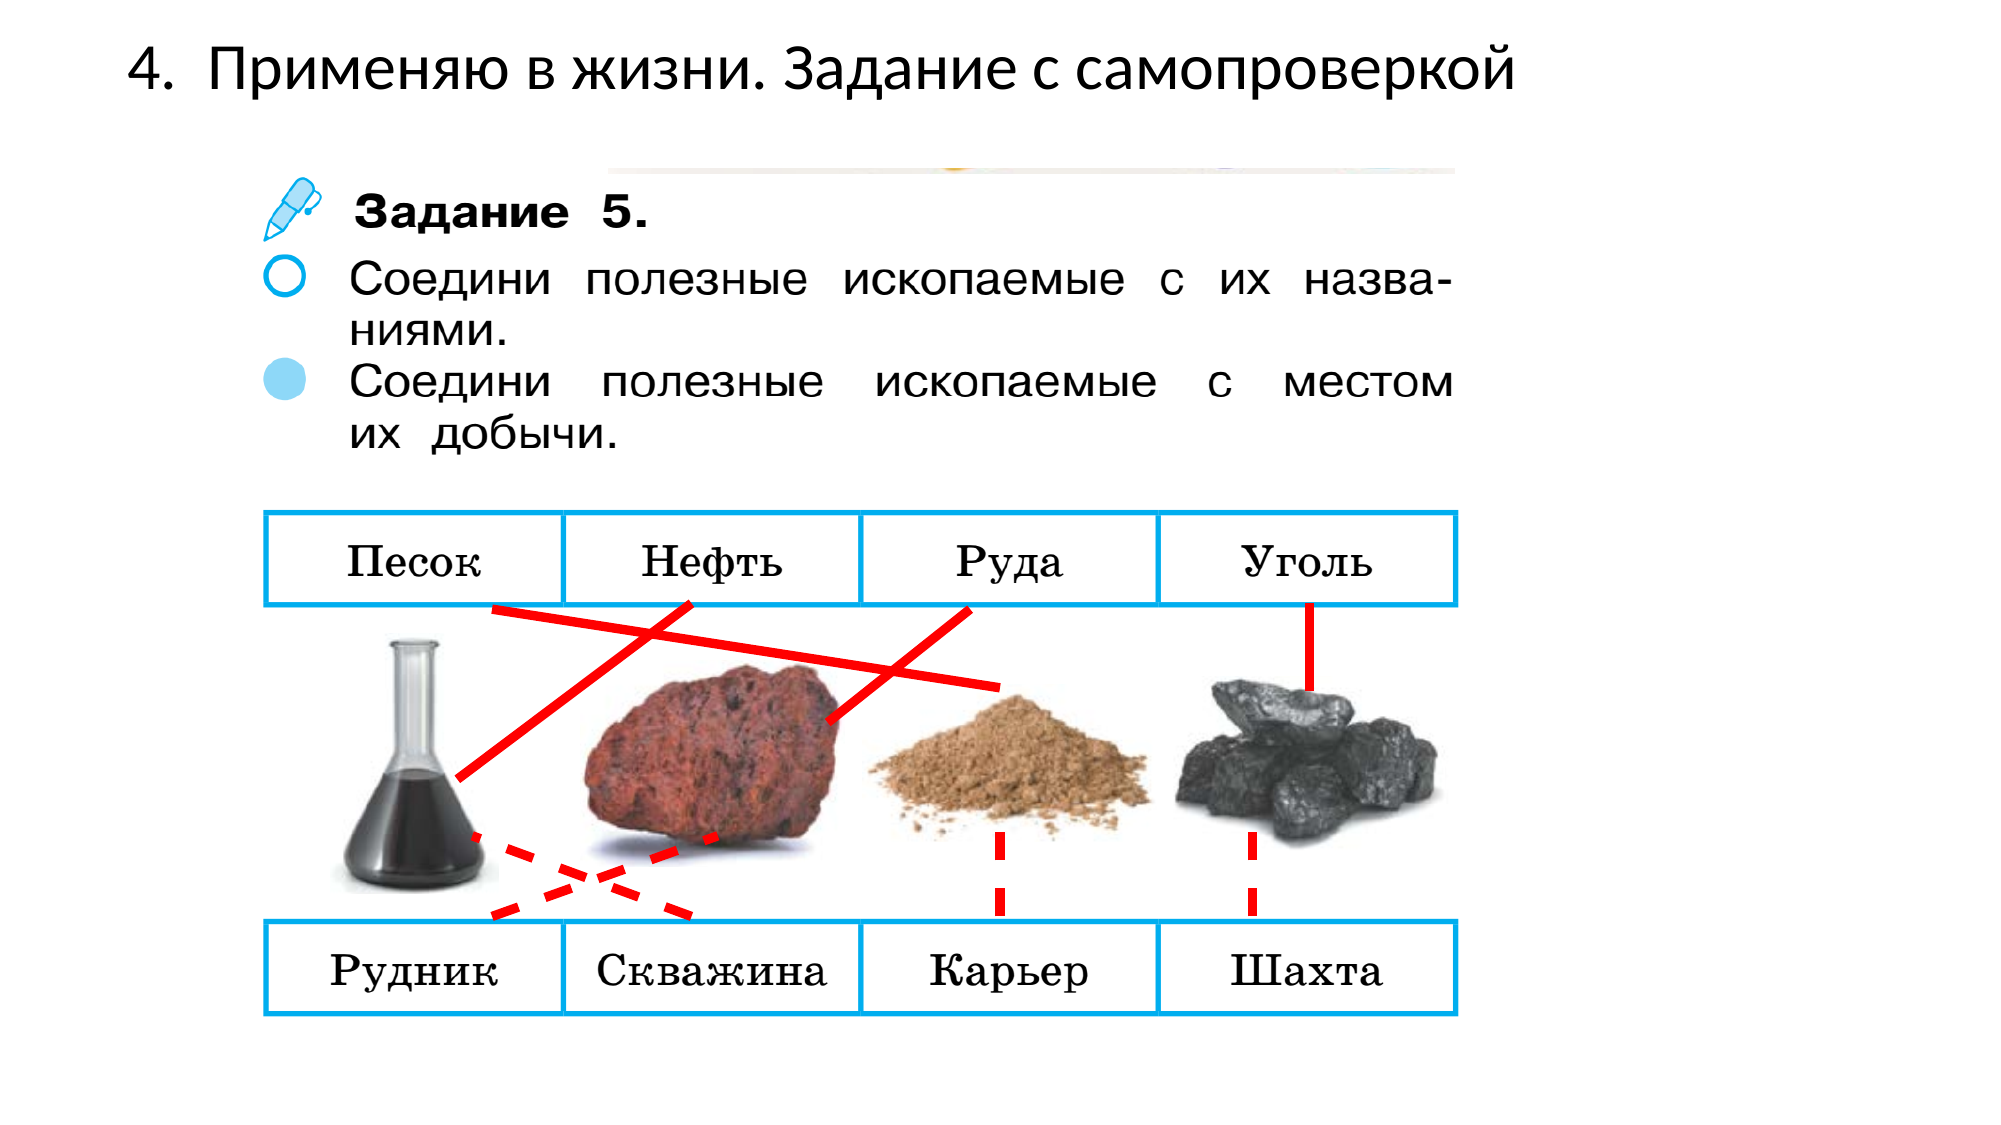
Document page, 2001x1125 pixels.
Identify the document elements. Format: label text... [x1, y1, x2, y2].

picture [226, 168, 1477, 1039]
title 4. Применяю в жизни. Задание с самопроверкой [112, 25, 1838, 112]
